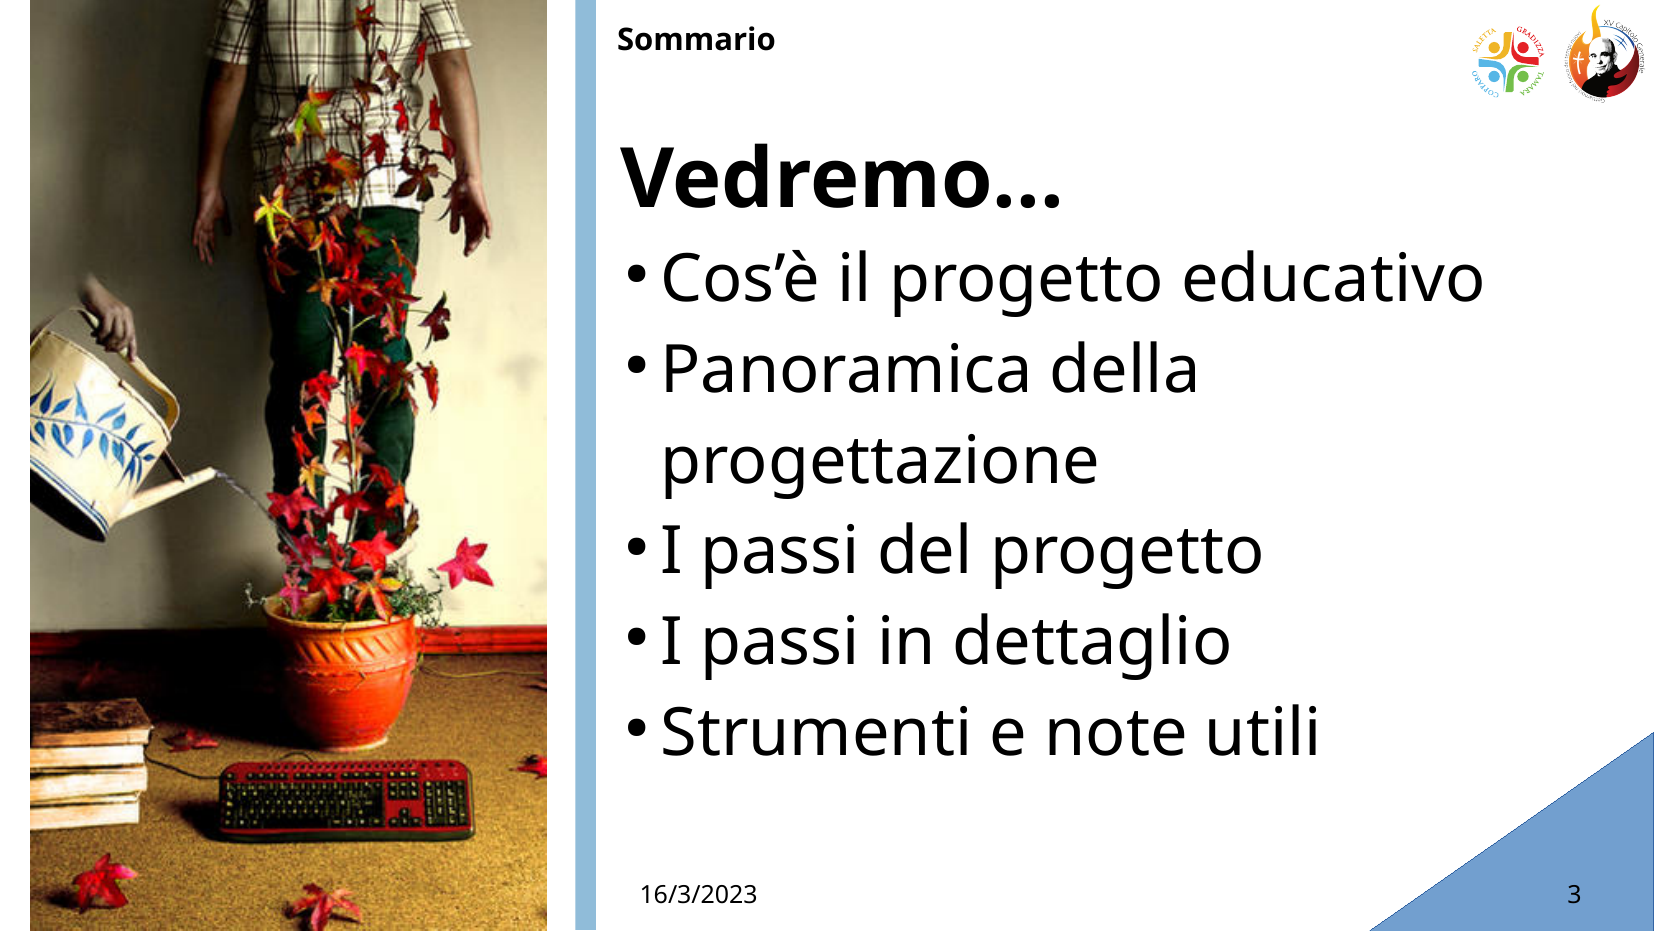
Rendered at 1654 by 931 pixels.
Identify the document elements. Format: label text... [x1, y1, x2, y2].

title Vedremo... [620, 118, 1617, 189]
picture [1563, 4, 1646, 103]
picture [30, 0, 547, 931]
text_box Sommario [602, 9, 1335, 63]
subtitle Cos’è il progetto educativo Panoramica della progettazione I passi del progetto I passi in dettaglio Strumenti e note utili [624, 230, 1602, 866]
